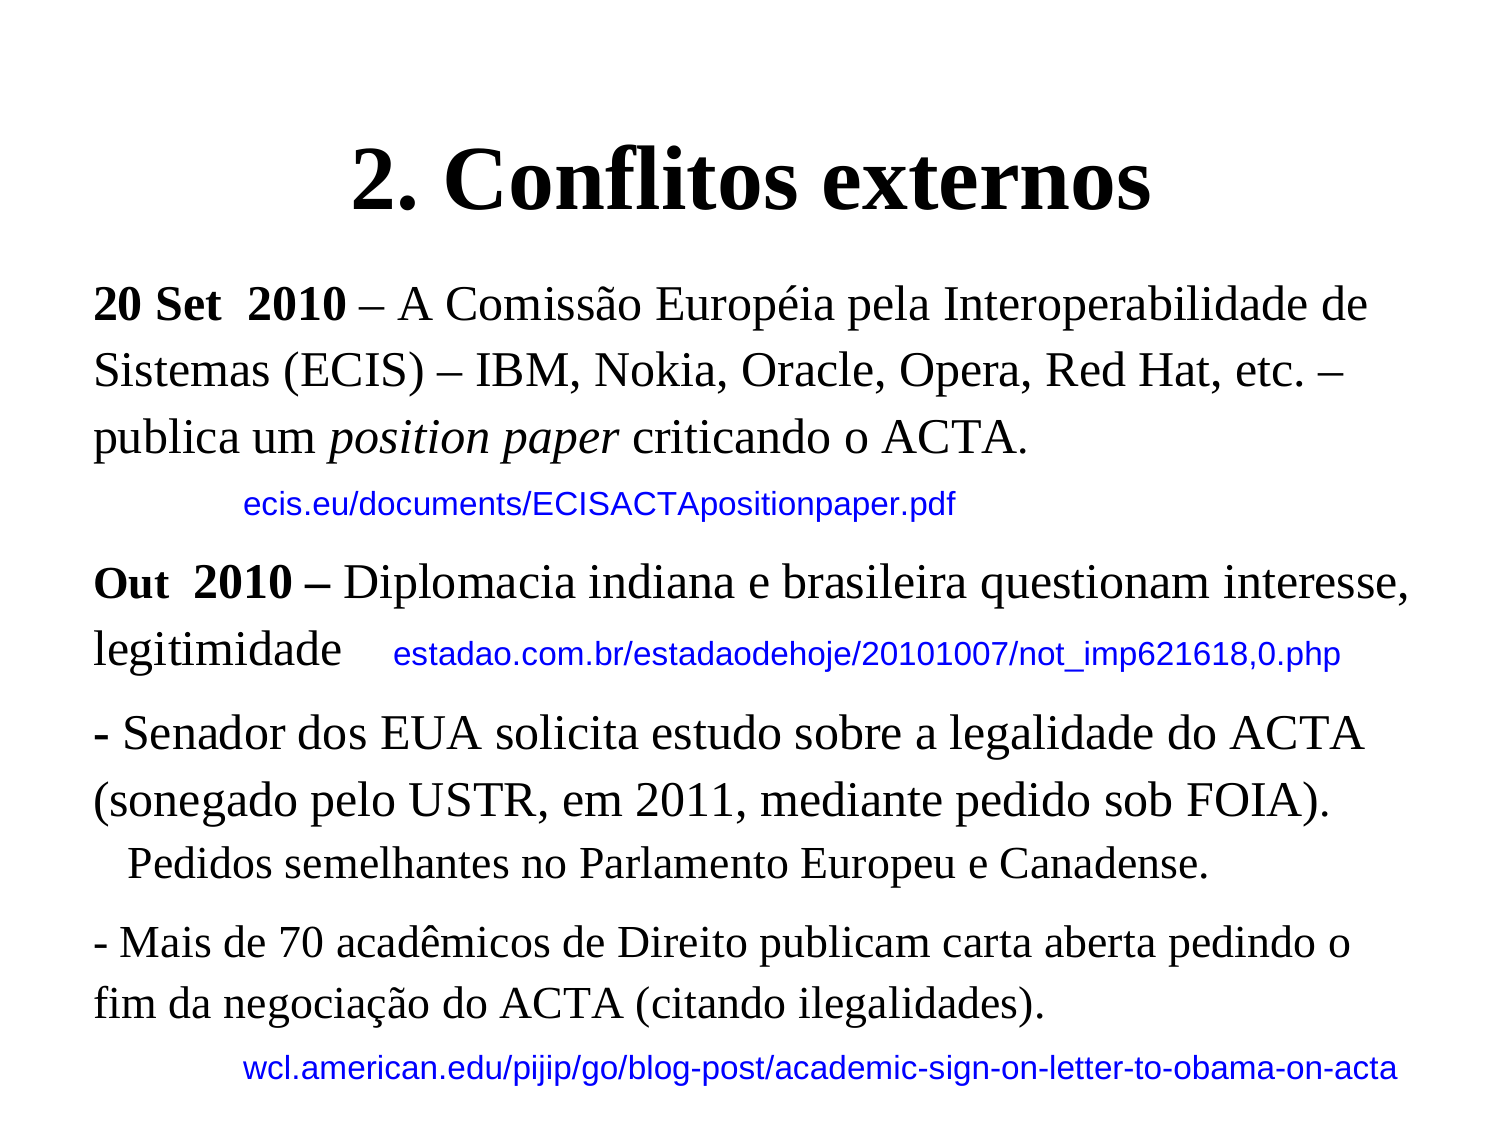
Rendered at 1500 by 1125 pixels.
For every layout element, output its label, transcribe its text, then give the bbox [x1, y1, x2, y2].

title 2. Conflitos externos [87, 52, 1416, 257]
text_box 20 Set 2010 – A Comissão Européia pela Interoperabilidade de Sistemas (ECIS) – IBM, Nokia, Oracle, Opera, Red Hat, etc. – publica um position paper criticando o ACTA. ecis.eu/documents/ECISACTApositionpaper.pdf Out 2010 – Diplomacia indiana e brasileira questionam interesse, legitimidade estadao.com.br/estadaodehoje/20101007/not_imp621618,0.php - Senador dos EUA solicita estudo sobre a legalidade do ACTA (sonegado pelo USTR, em 2011, mediante pedido sob FOIA). Pedidos semelhantes no Parlamento Europeu e Canadense. - Mais de 70 acadêmicos de Direito publicam carta aberta pedindo o fim da negociação do ACTA (citando ilegalidades). wcl.american.edu/pijip/go/blog-post/academic-sign-on-letter-to-obama-on-acta [78, 257, 1430, 1098]
